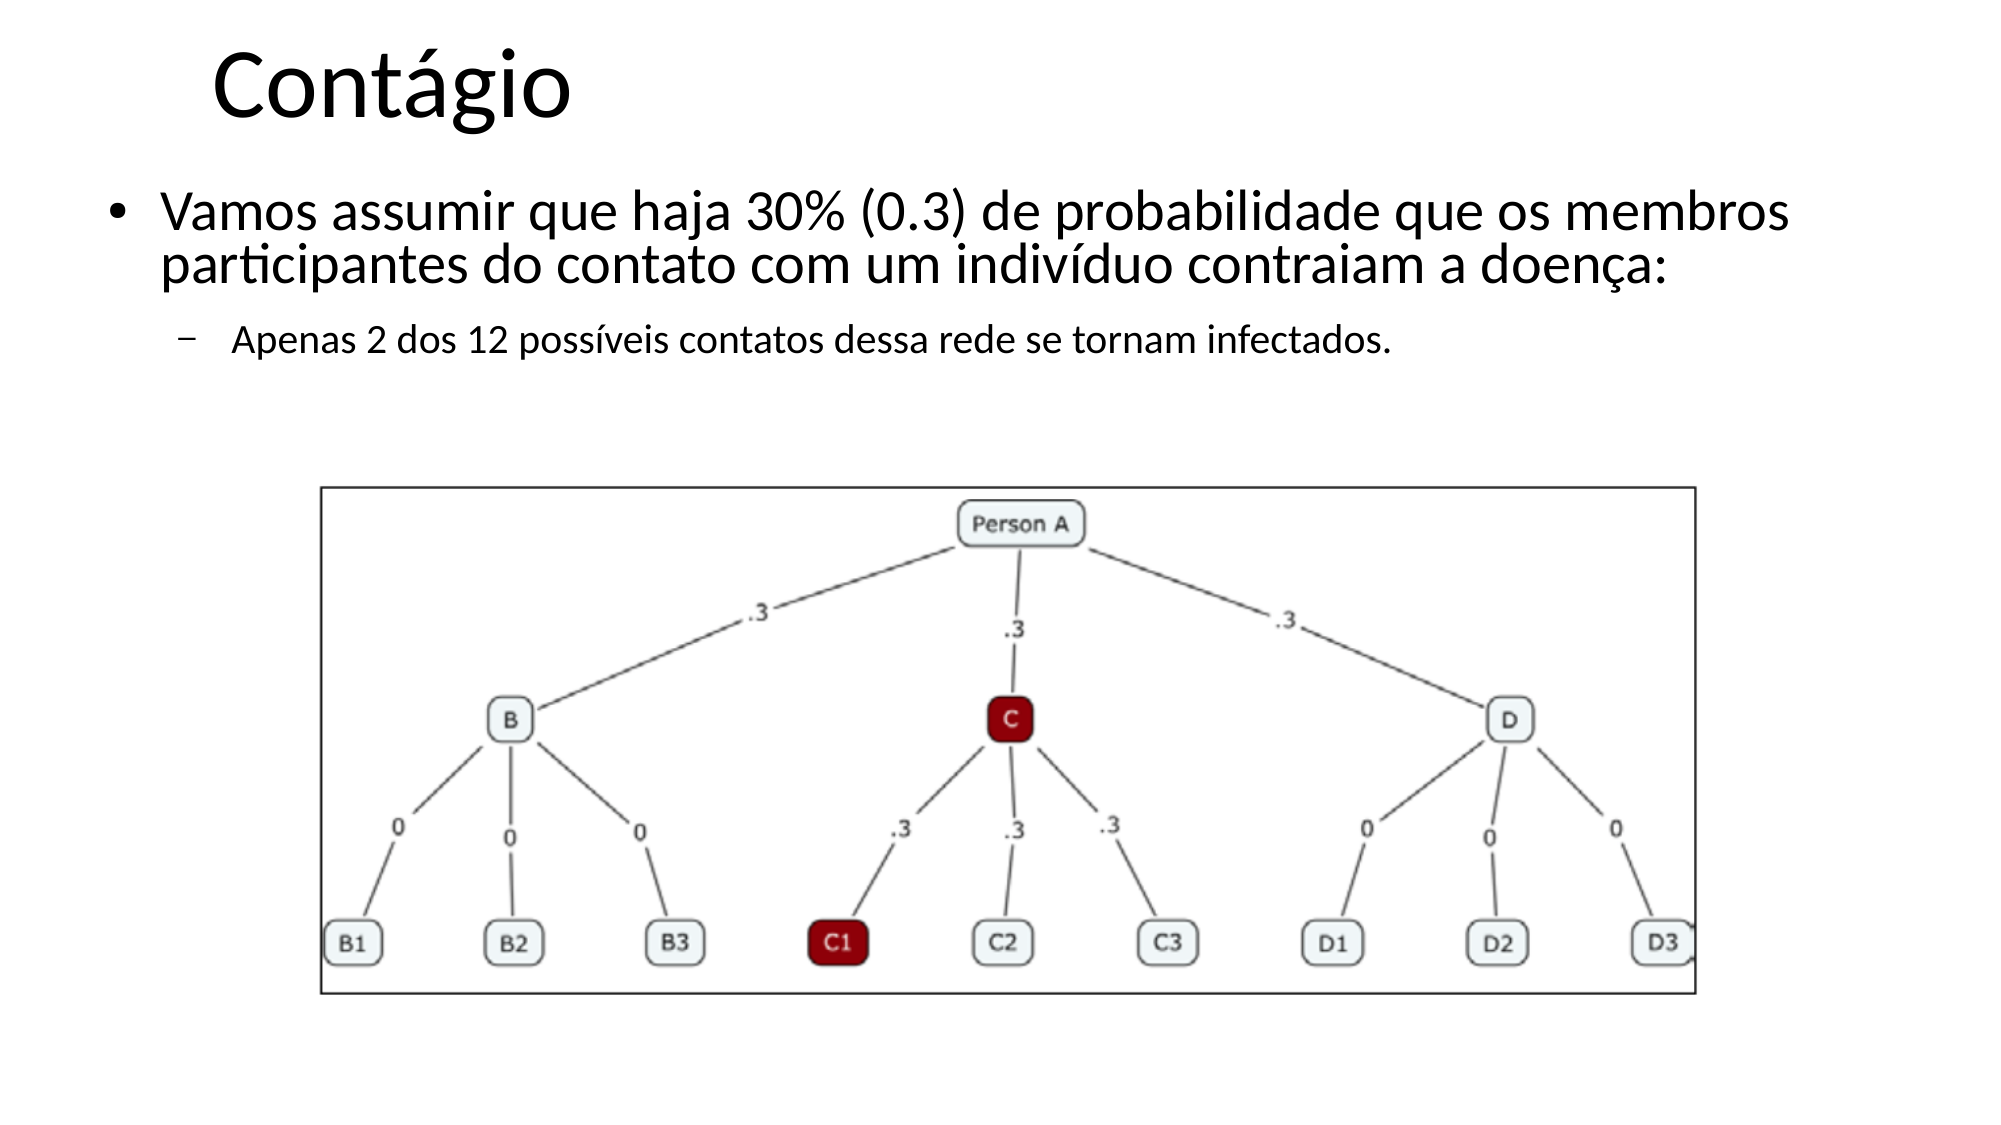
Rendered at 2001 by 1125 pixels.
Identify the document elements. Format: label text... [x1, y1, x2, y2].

title Contágio [212, 0, 1713, 188]
list Vamos assumir que haja 30% (0.3) de probabilidade que os membros participantes do contato com um indivíduo contraiam a doença: Apenas 2 dos 12 possíveis contatos dessa rede se tornam infectados. [89, 188, 1890, 970]
picture [312, 481, 1701, 1004]
